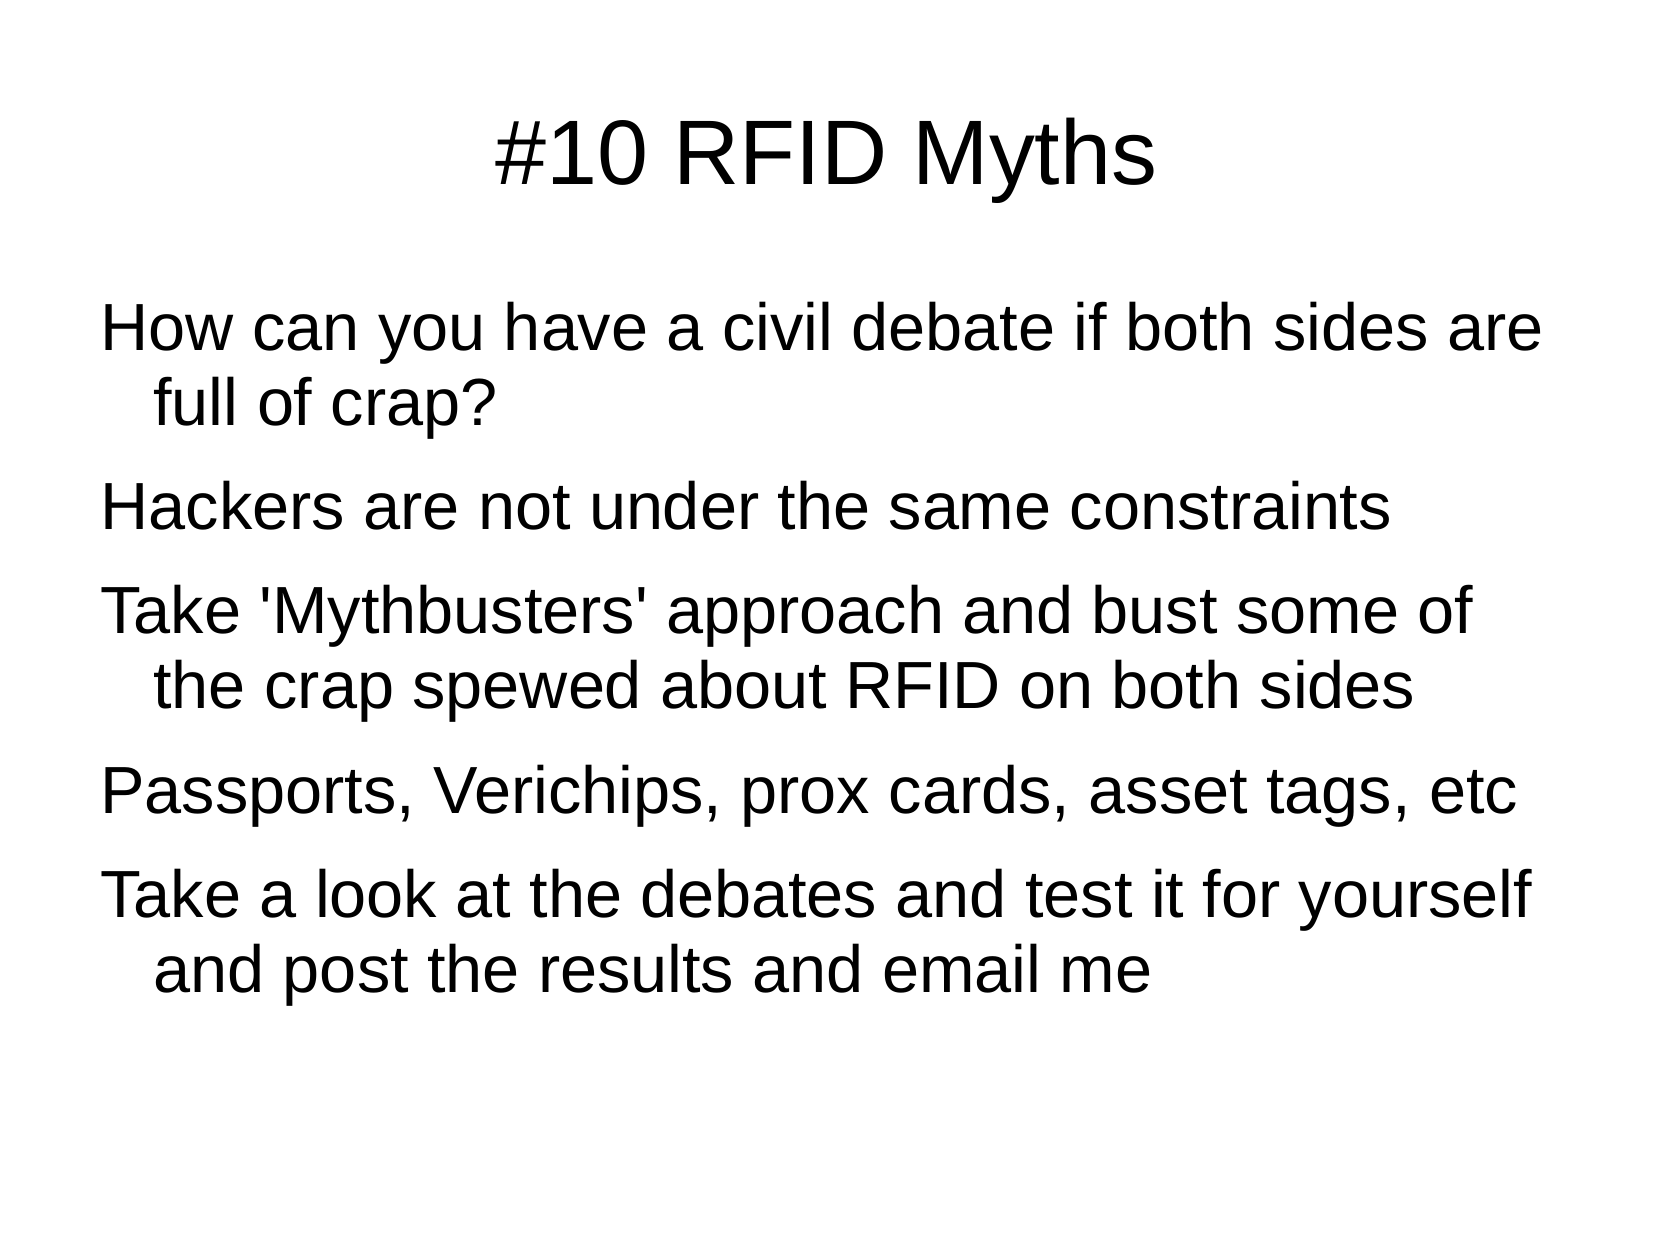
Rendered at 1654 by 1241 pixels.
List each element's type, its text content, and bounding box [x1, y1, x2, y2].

title #10 RFID Myths [82, 56, 1571, 250]
list How can you have a civil debate if both sides are full of crap? Hackers are not under the same constraints Take 'Mythbusters' approach and bust some of the crap spewed about RFID on both sides Passports, Verichips, prox cards, asset tags, etc Take a look at the debates and test it for yourself and post the results and email me [82, 290, 1571, 1094]
